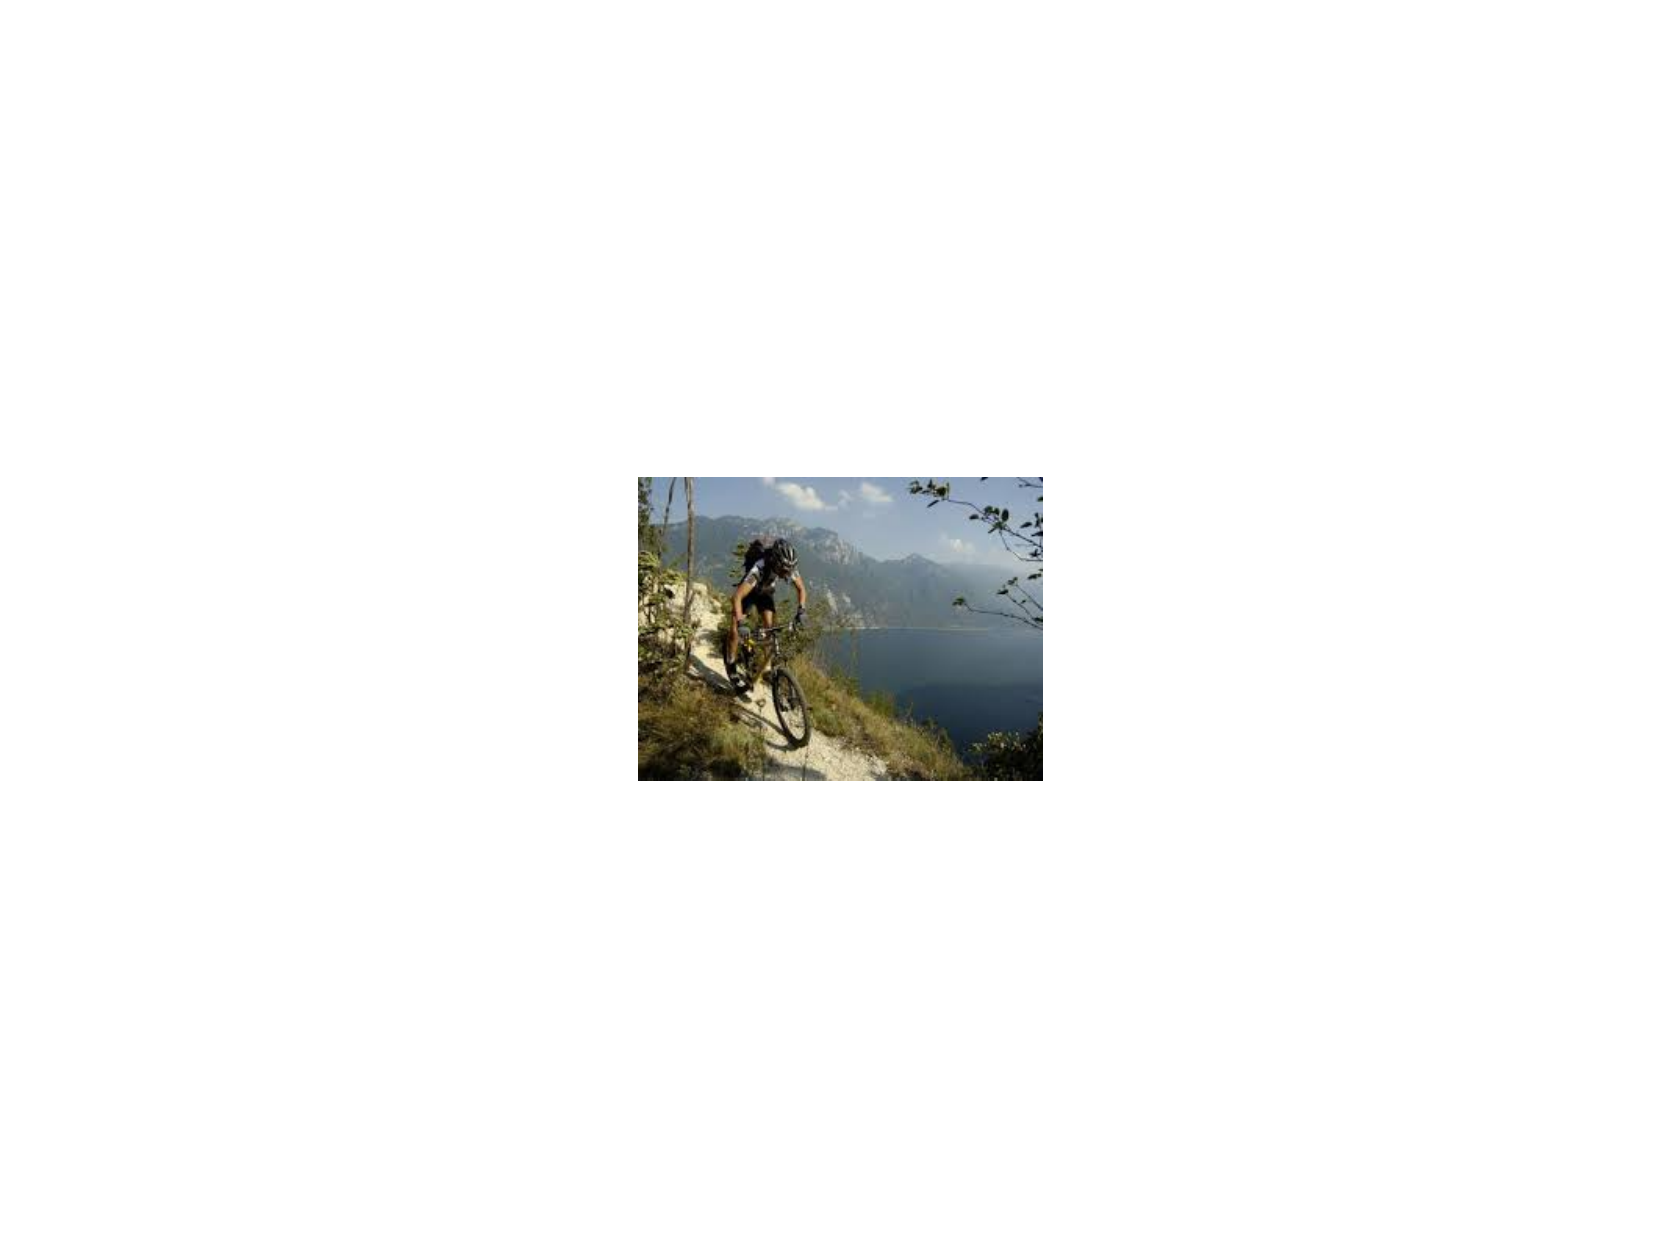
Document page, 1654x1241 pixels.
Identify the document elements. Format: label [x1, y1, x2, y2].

picture [638, 477, 1043, 781]
